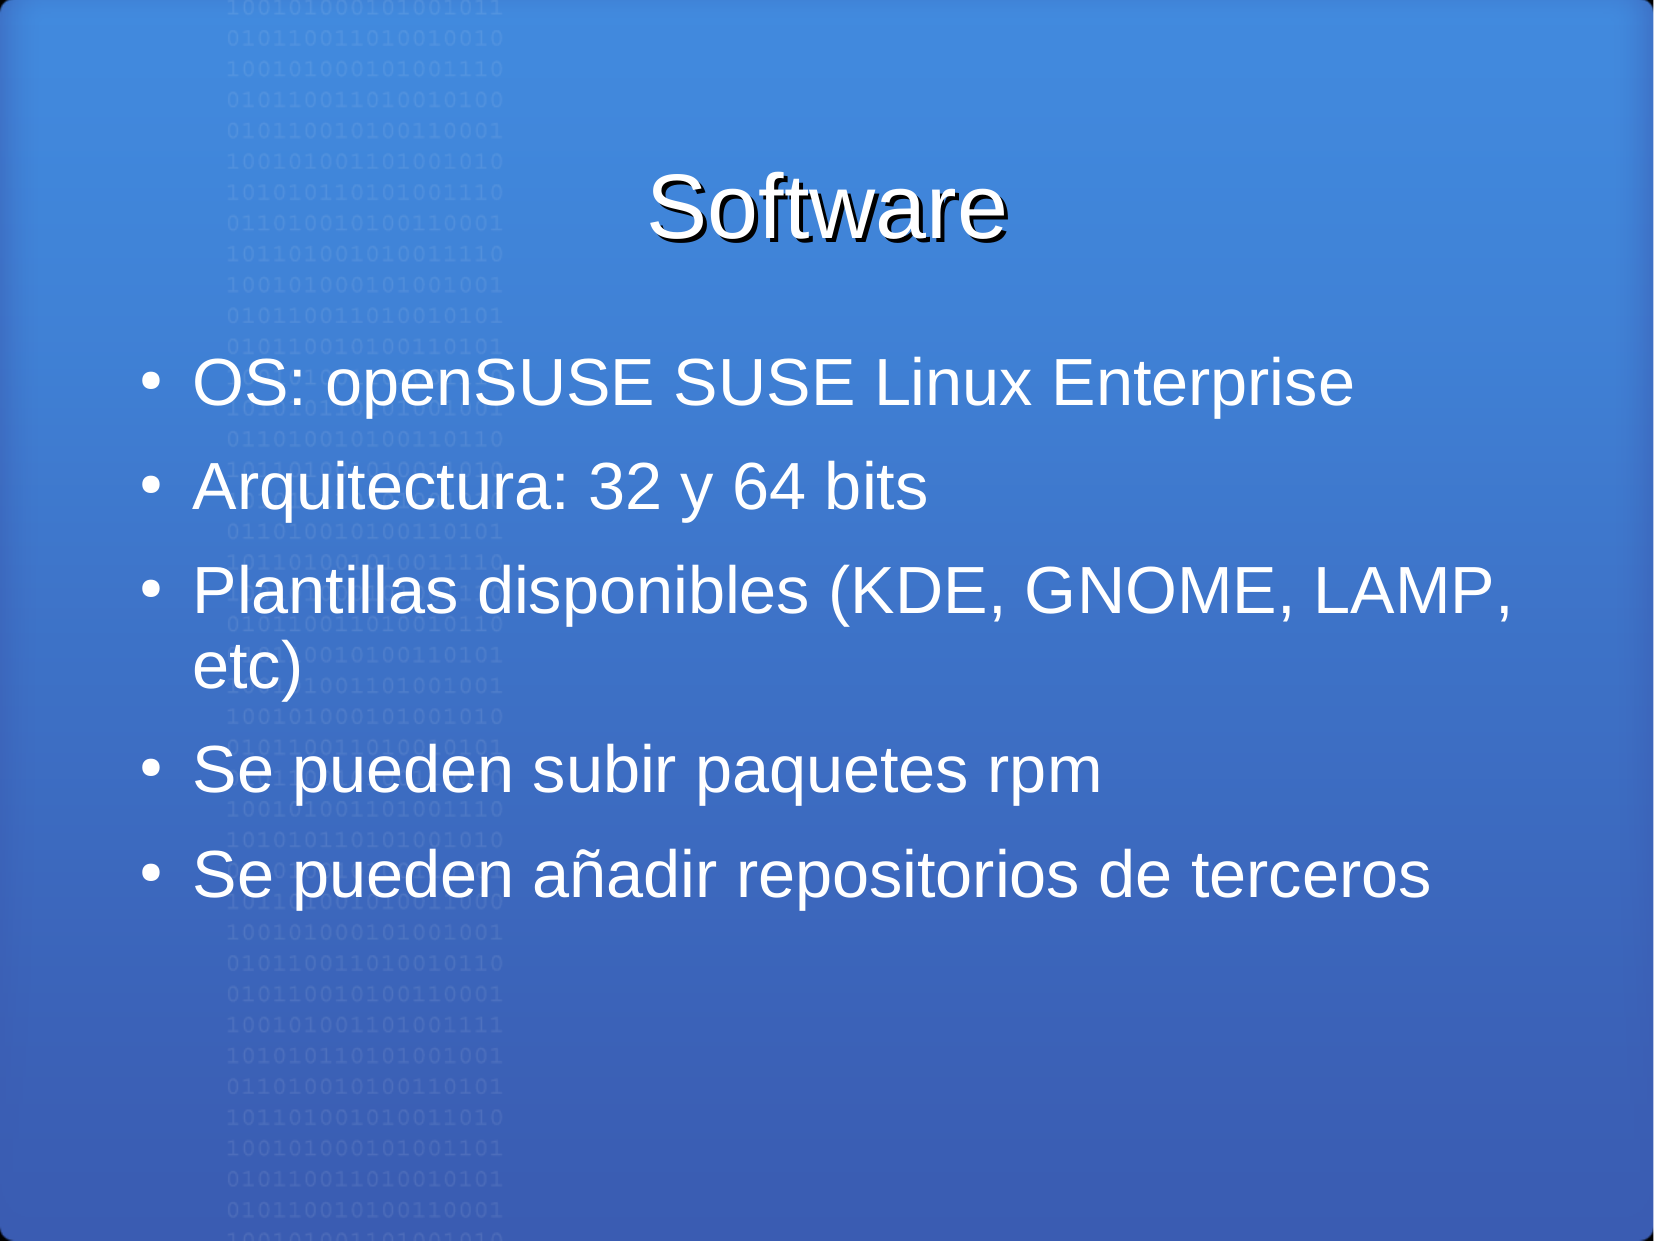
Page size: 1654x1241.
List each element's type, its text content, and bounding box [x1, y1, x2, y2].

list OS: openSUSE SUSE Linux Enterprise Arquitectura: 32 y 64 bits Plantillas disponibles (KDE, GNOME, LAMP, etc) Se pueden subir paquetes rpm Se pueden añadir repositorios de terceros [121, 344, 1534, 1112]
title Software [121, 110, 1534, 303]
picture [0, 0, 1654, 1241]
